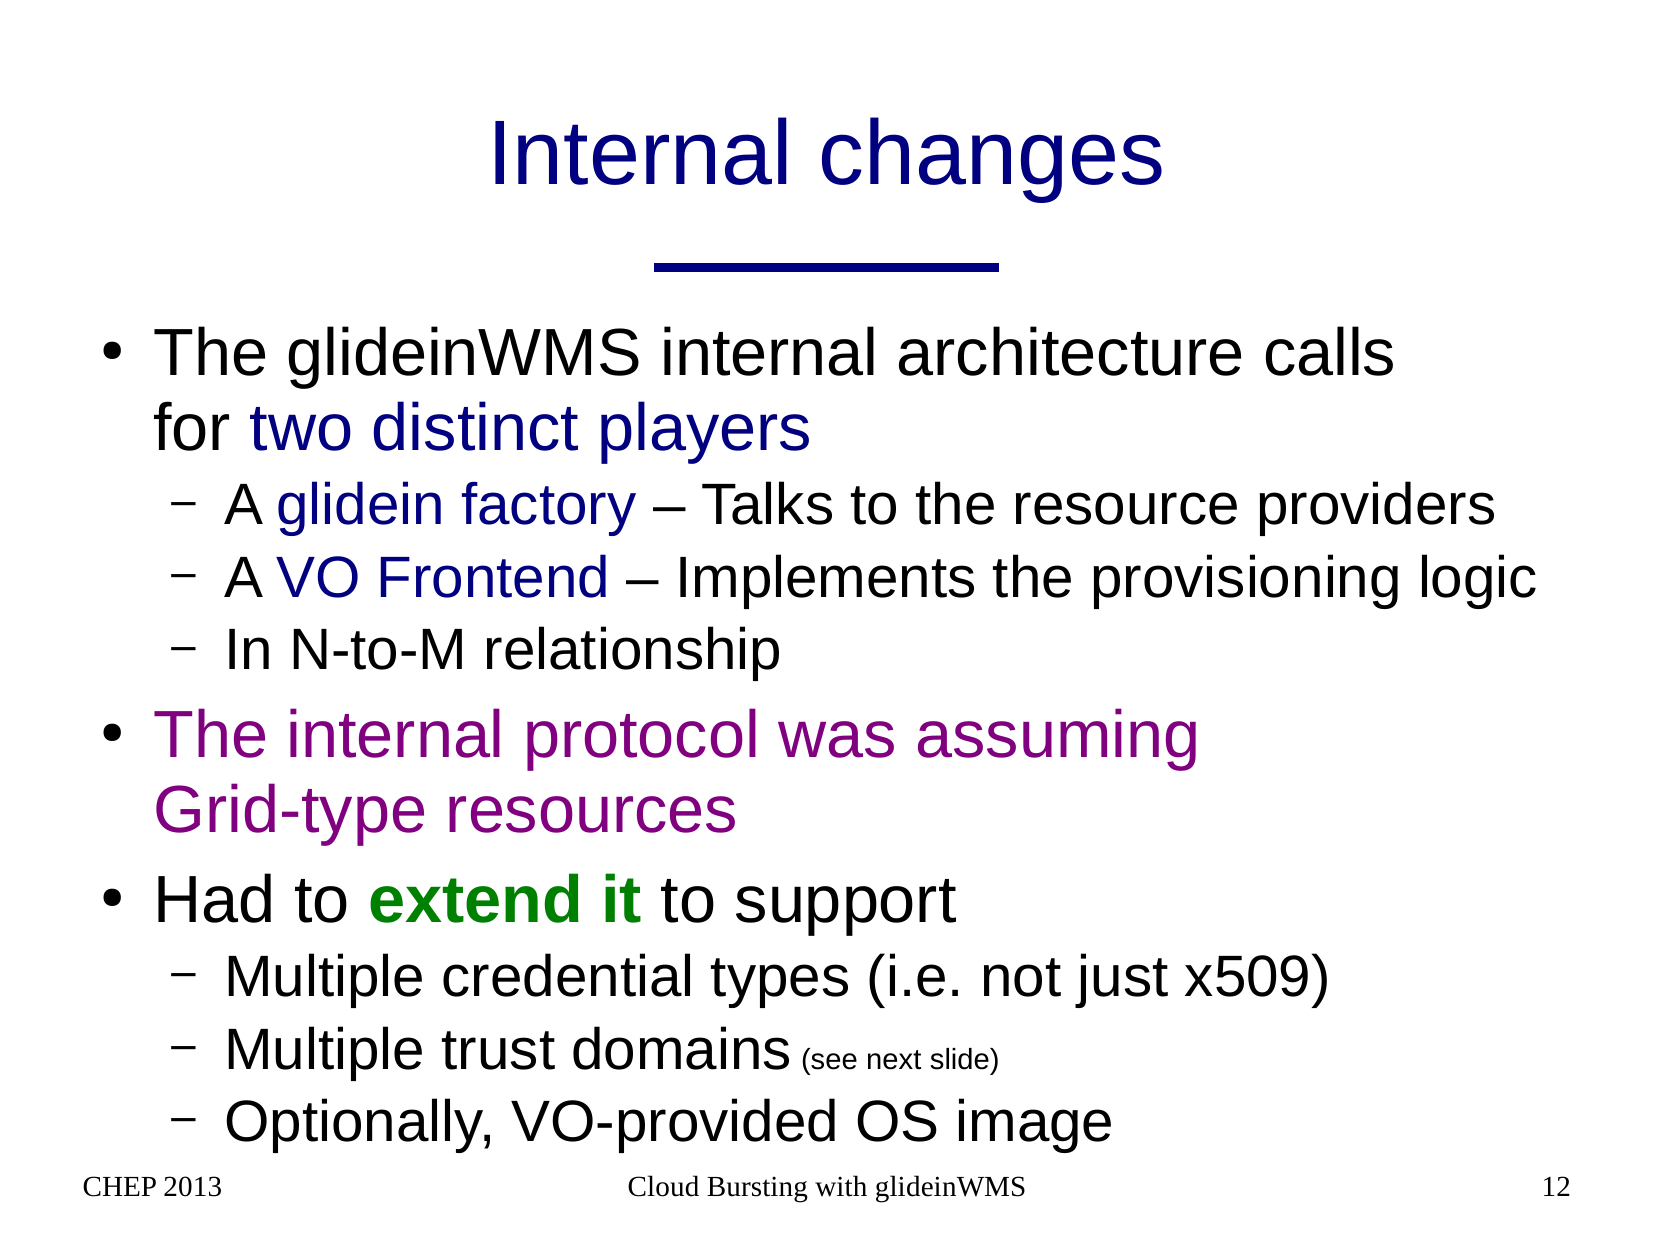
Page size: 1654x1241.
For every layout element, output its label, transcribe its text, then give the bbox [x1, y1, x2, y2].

title Internal changes [82, 49, 1571, 257]
list The glideinWMS internal architecture calls for two distinct players A glidein factory – Talks to the resource providers A VO Frontend – Implements the provisioning logic In N-to-M relationship The internal protocol was assuming Grid-type resources Had to extend it to support Multiple credential types (i.e. not just x509) Multiple trust domains (see next slide) Optionally, VO-provided OS image [82, 315, 1606, 1171]
